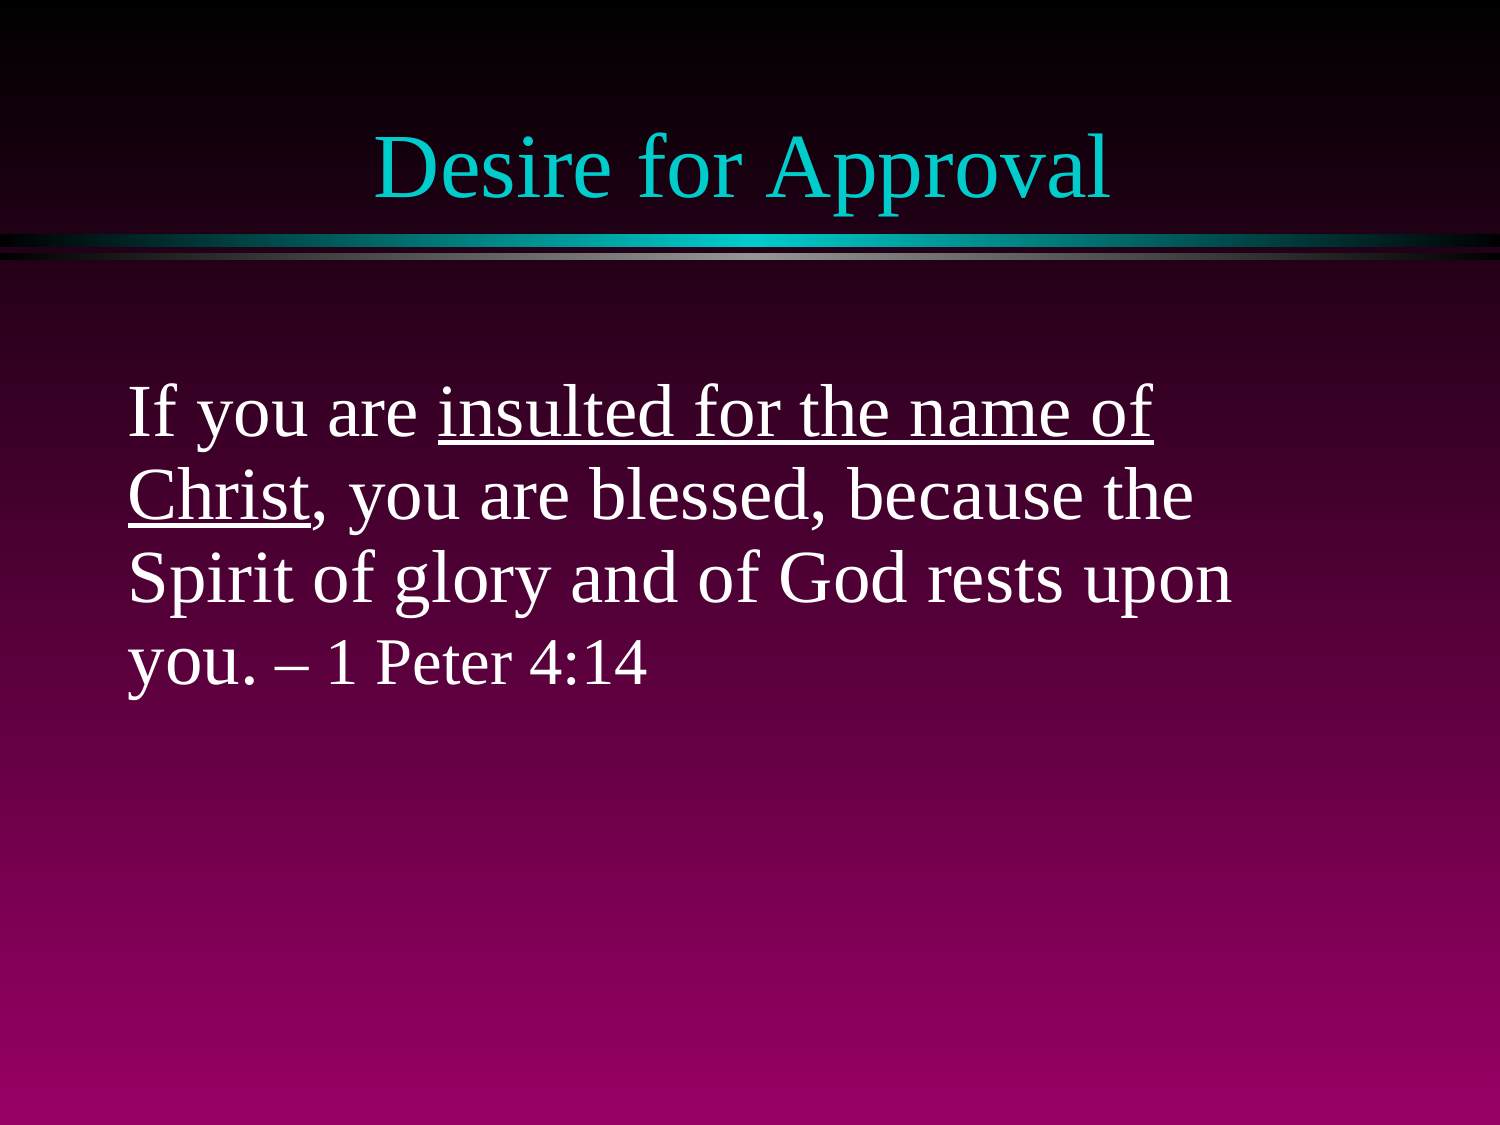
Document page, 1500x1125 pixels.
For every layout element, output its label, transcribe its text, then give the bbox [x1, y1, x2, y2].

text_box If you are insulted for the name of Christ, you are blessed, because the Spirit of glory and of God rests upon you. – 1 Peter 4:14 [112, 362, 1290, 709]
title Desire for Approval [99, 37, 1388, 225]
